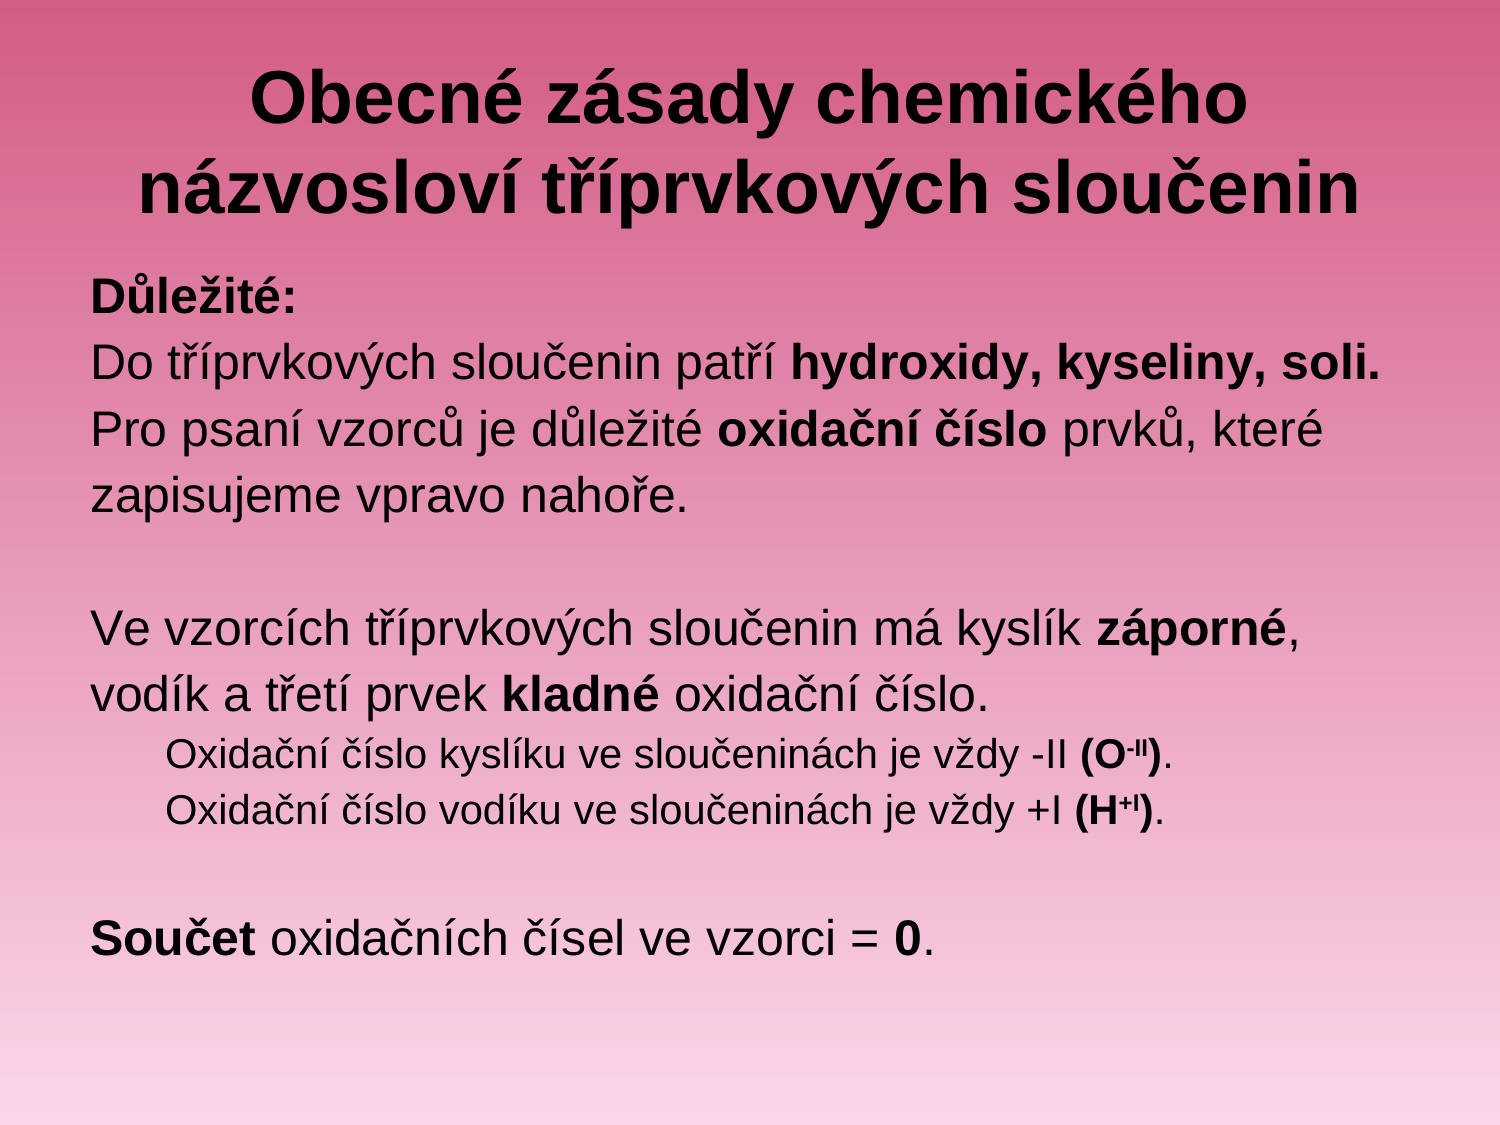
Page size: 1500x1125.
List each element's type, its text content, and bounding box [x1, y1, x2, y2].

list Důležité: Do tříprvkových sloučenin patří hydroxidy, kyseliny, soli. Pro psaní vzorců je důležité oxidační číslo prvků, které zapisujeme vpravo nahoře. Ve vzorcích tříprvkových sloučenin má kyslík záporné, vodík a třetí prvek kladné oxidační číslo. Oxidační číslo kyslíku ve sloučeninách je vždy -II (O-II). Oxidační číslo vodíku ve sloučeninách je vždy +I (H+I). Součet oxidačních čísel ve vzorci = 0. [75, 262, 1426, 1041]
title Obecné zásady chemického názvosloví tříprvkových sloučenin [75, 41, 1426, 237]
